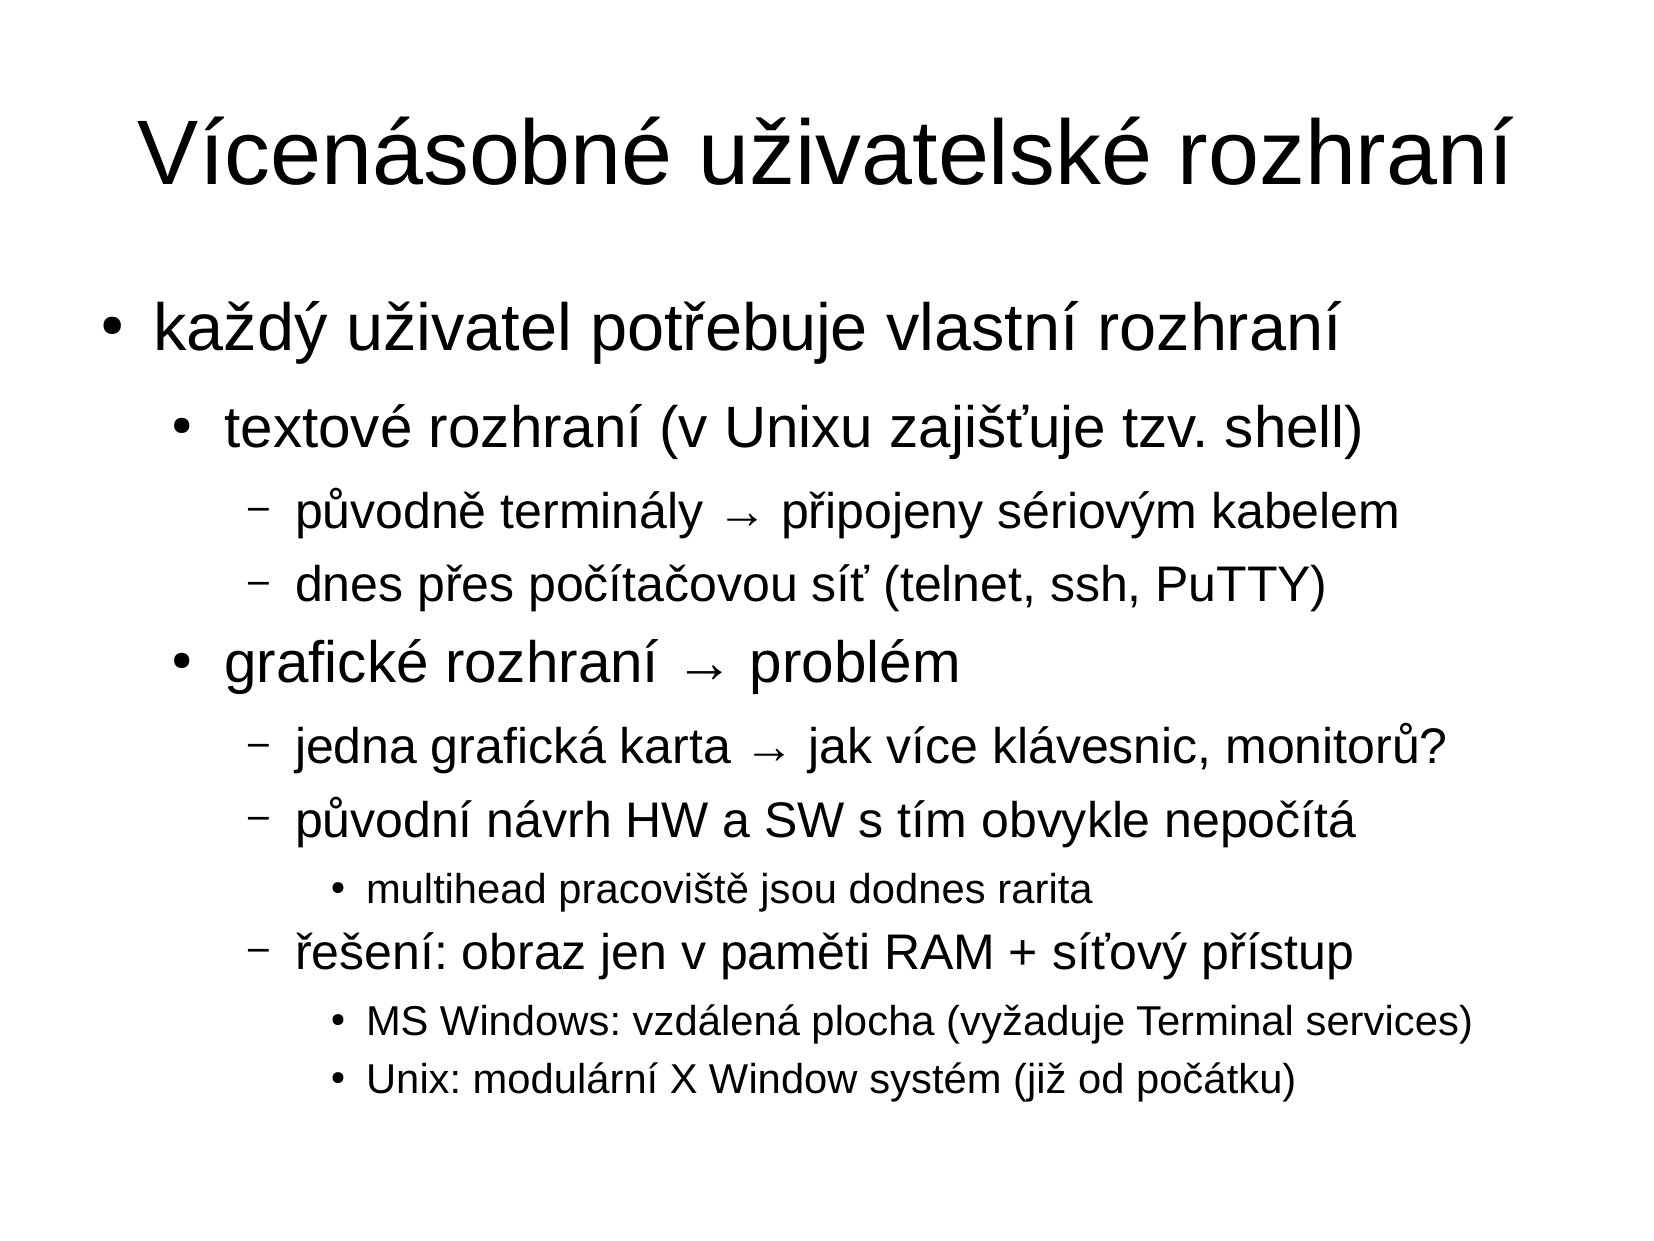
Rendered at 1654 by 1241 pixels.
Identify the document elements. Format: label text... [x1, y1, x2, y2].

list každý uživatel potřebuje vlastní rozhraní textové rozhraní (v Unixu zajišťuje tzv. shell) původně terminály → připojeny sériovým kabelem dnes přes počítačovou síť (telnet, ssh, PuTTY) grafické rozhraní → problém jedna grafická karta → jak více klávesnic, monitorů? původní návrh HW a SW s tím obvykle nepočítá multihead pracoviště jsou dodnes rarita řešení: obraz jen v paměti RAM + síťový přístup MS Windows: vzdálená plocha (vyžaduje Terminal services) Unix: modulární X Window systém (již od počátku) [82, 290, 1571, 1103]
title Vícenásobné uživatelské rozhraní [82, 49, 1571, 257]
